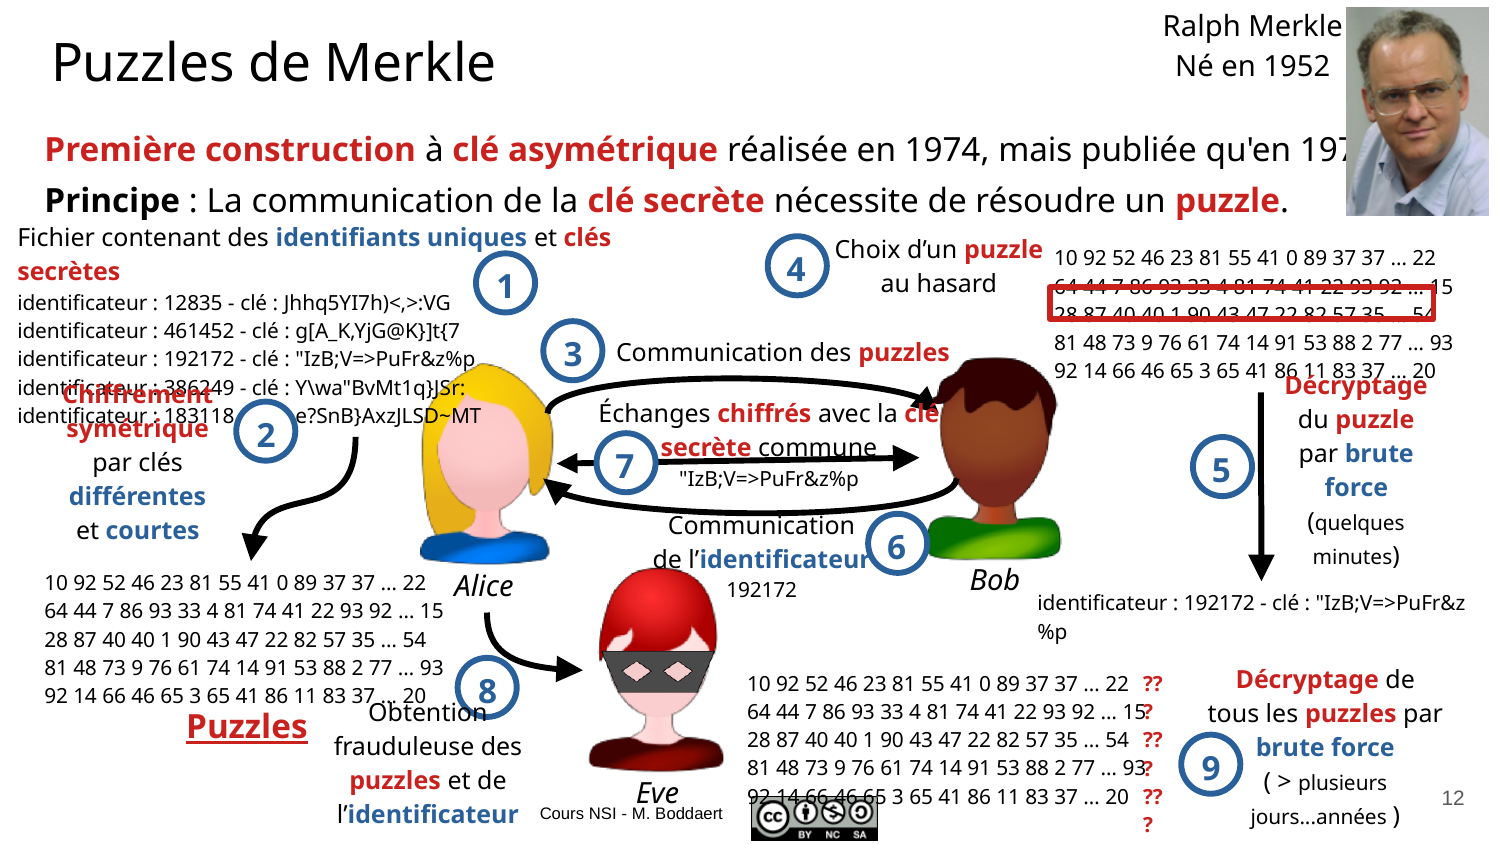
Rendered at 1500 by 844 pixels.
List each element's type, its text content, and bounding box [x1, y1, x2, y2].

text_box Obtention frauduleuse des puzzles et de l’identificateur [318, 711, 615, 814]
text_box Communication des puzzles [601, 315, 975, 389]
text_box Bob [954, 552, 1034, 601]
text_box Chiffrement symétrique par clés différentes et courtes [47, 381, 239, 542]
text_box [531, 267, 536, 298]
text_box Choix d’un puzzle au hasard [819, 229, 1075, 302]
text_box 10 92 52 46 23 81 55 41 0 89 37 37 … 22 64 44 7 86 93 33 4 81 74 41 22 93 92 … 15 28 87 40 40 1 90 43 47 22 82 57 35 … 54 81 48 73 9 76 61 74 14 91 53 88 2 77 … 93 92 14 66 46 65 3 65 41 86 11 83 37 … 20 [732, 661, 1128, 797]
text_box Alice [439, 557, 535, 607]
text_box Eve [621, 764, 697, 814]
text_box 10 92 52 46 23 81 55 41 0 89 37 37 … 22 64 44 7 86 93 33 4 81 74 41 22 93 92 … 15 28 87 40 40 1 90 43 47 22 82 57 35 … 54 81 48 73 9 76 61 74 14 91 53 88 2 77 … 93 92 14 66 46 65 3 65 41 86 11 83 37 … 20 [1039, 236, 1483, 371]
slide_number <numéro> [1459, 764, 1480, 830]
text_box 1 [481, 255, 531, 310]
text_box [1181, 748, 1186, 781]
text_box 8 [463, 660, 513, 711]
text_box [543, 334, 548, 367]
text_box [1247, 450, 1253, 483]
picture [416, 384, 422, 394]
text_box ??? ??? ??? ??? ??? [1128, 661, 1188, 797]
text_box [292, 417, 296, 445]
text_box 10 92 52 46 23 81 55 41 0 89 37 37 … 22 64 44 7 86 93 33 4 81 74 41 22 93 92 … 15 28 87 40 40 1 90 43 47 22 82 57 35 … 54 81 48 73 9 76 61 74 14 91 53 88 2 77 … 93 92 14 66 46 65 3 65 41 86 11 83 37 … 20 [29, 561, 473, 696]
text_box [457, 670, 463, 705]
text_box [767, 252, 771, 280]
text_box Fichier contenant des identifiants uniques et clés secrètes identificateur : 12835 - clé : Jhhq5YI7h)<,>:VG identificateur : 461452 - clé : g[A_K,YjG@K}]t{7 identificateur : 192172 - clé : "IzB;V=>PuFr&z%p identificateur : 386249 - clé : Y\wa"BvMt1q}JSr: identificateur : 183118 - clé : e?SnB}AxzJLSD~MT [2, 212, 709, 384]
text_box Ralph Merkle Né en 1952 [1139, 3, 1367, 87]
picture [751, 797, 878, 841]
text_box [1237, 750, 1241, 778]
text_box 10 92 52 46 23 81 55 41 0 89 37 37 … 22 64 44 7 86 93 33 4 81 74 41 22 93 92 … 15 28 87 40 40 1 90 43 47 22 82 57 35 … 54 81 48 73 9 76 61 74 14 91 53 88 2 77 … 93 92 14 66 46 65 3 65 41 86 11 83 37 … 20 [1053, 290, 1431, 316]
text_box Communication de l’identificateur 192172 [637, 507, 886, 605]
text_box [475, 266, 481, 300]
text_box 5 [1197, 439, 1247, 494]
text_box Échanges chiffrés avec la clé secrète commune "IzB;V=>PuFr&z%p [583, 395, 957, 493]
picture [413, 384, 557, 567]
text_box Décryptage de tous les puzzles par brute force ( > plusieurs jours...années ) [1192, 661, 1459, 833]
text_box [922, 526, 928, 561]
text_box 4 [771, 238, 819, 293]
text_box 9 [1186, 737, 1237, 791]
text_box 3 [548, 323, 599, 378]
picture [582, 566, 727, 774]
picture [1346, 7, 1489, 216]
picture [413, 413, 421, 422]
text_box Première construction à clé asymétrique réalisée en 1974, mais publiée qu'en 1978. Principe : La communication de la clé secrète nécessite de résoudre un puzzle. [29, 120, 1477, 237]
text_box Décryptage du puzzle par brute force (quelques minutes) [1269, 375, 1447, 565]
title Puzzles de Merkle [51, 13, 1346, 108]
text_box [1192, 451, 1197, 482]
picture [919, 354, 1063, 562]
text_box 6 [886, 516, 922, 570]
text_box identificateur : 192172 - clé : "IzB;V=>PuFr&z%p [1022, 581, 1500, 621]
text_box [513, 673, 517, 702]
picture [919, 493, 931, 497]
text_box Puzzles [171, 695, 319, 750]
text_box 2 [241, 404, 292, 458]
